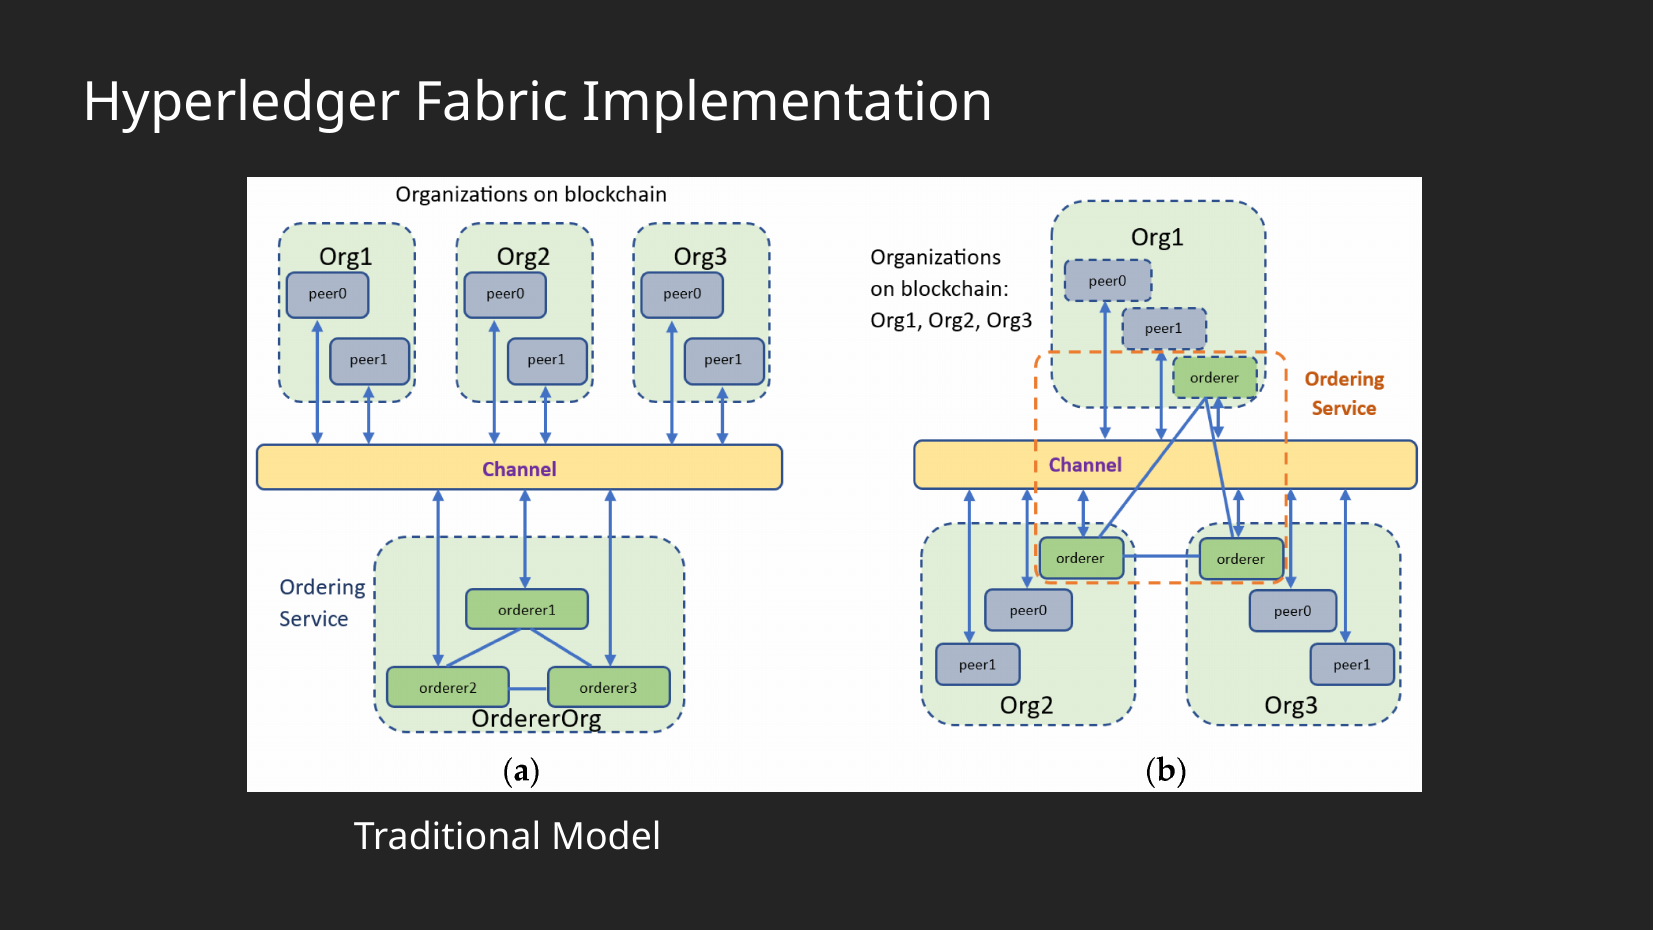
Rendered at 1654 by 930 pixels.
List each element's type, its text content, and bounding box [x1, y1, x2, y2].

picture [247, 177, 1422, 792]
title Hyperledger Fabric Implementation [82, 42, 1571, 156]
text_box Traditional Model [339, 802, 676, 863]
